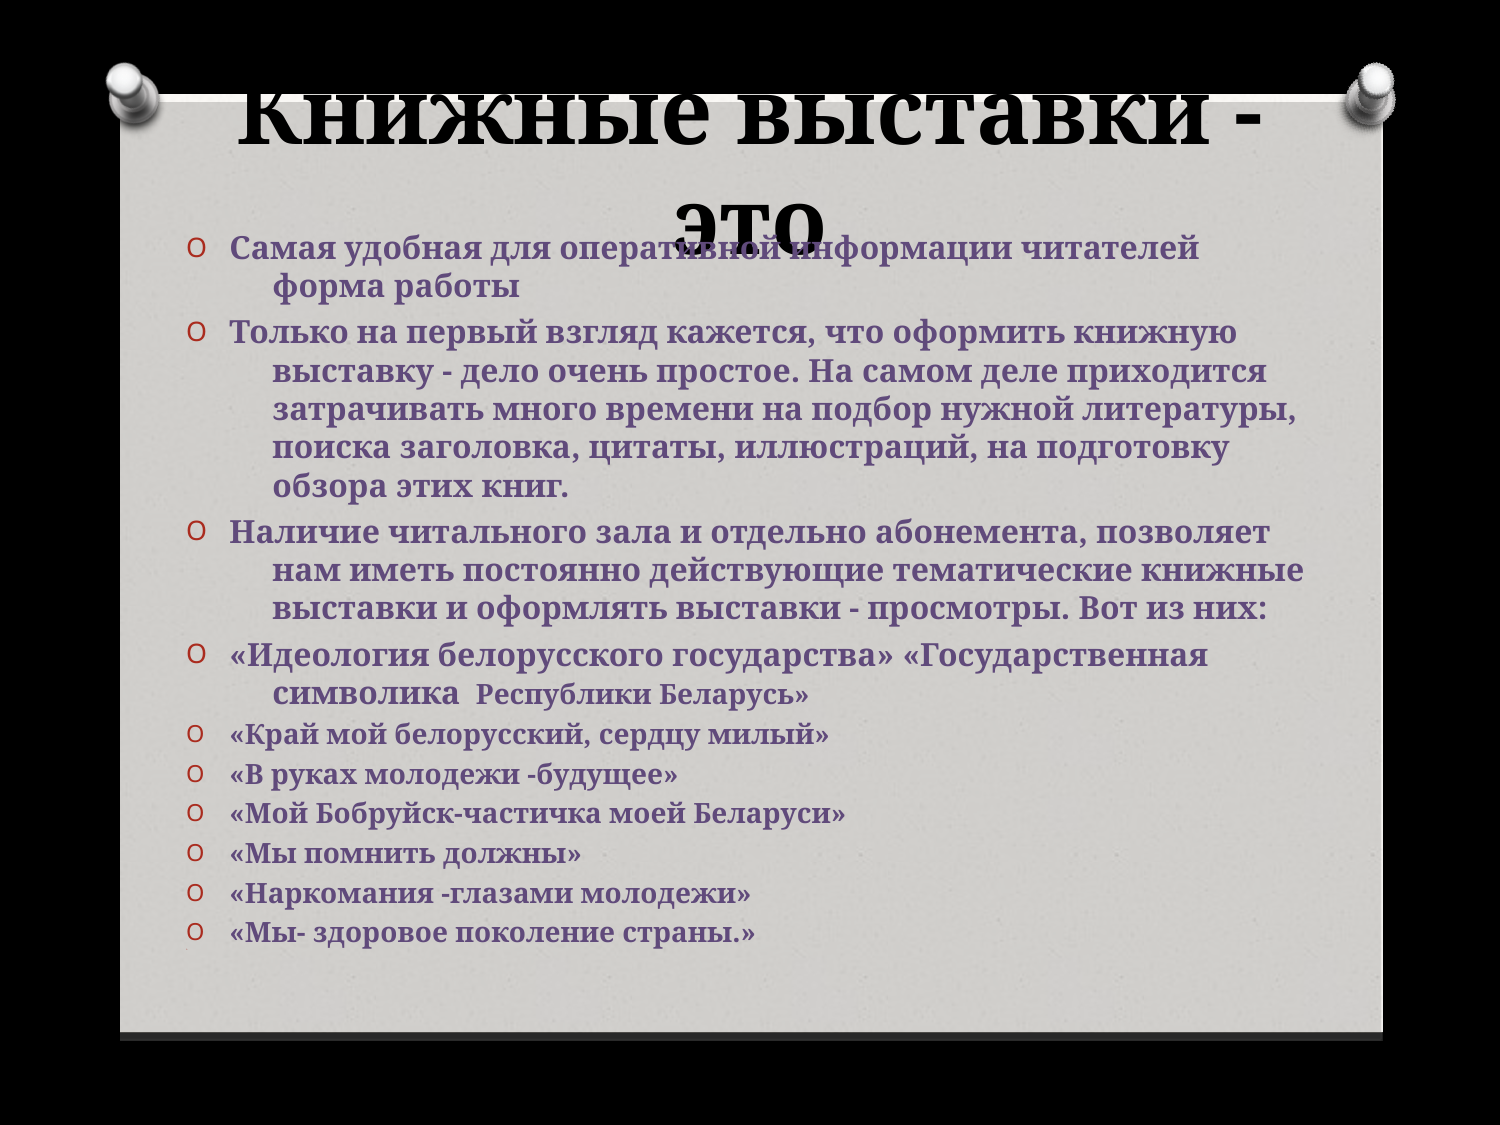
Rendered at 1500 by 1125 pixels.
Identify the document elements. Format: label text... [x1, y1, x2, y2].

list Самая удобная для оперативной информации читателей форма работы Только на первый взгляд кажется, что оформить книжную выставку - дело очень простое. На самом деле приходится затрачивать много времени на подбор нужной литературы, поиска заголовка, цитаты, иллюстраций, на подготовку обзора этих книг. Наличие читального зала и отдельно абонемента, позволяет нам иметь постоянно действующие тематические книжные выставки и оформлять выставки - просмотры. Вот из них: «Идеология белорусского государства» «Государственная символика Республики Беларусь» «Край мой белорусский, сердцу милый» «В руках молодежи -будущее» «Мой Бобруйск-частичка моей Беларуси» «Мы помнить должны» «Наркомания -глазами молодежи» «Мы- здоровое поколение страны.» [171, 220, 1329, 988]
title Книжные выставки - это [159, 45, 1341, 233]
